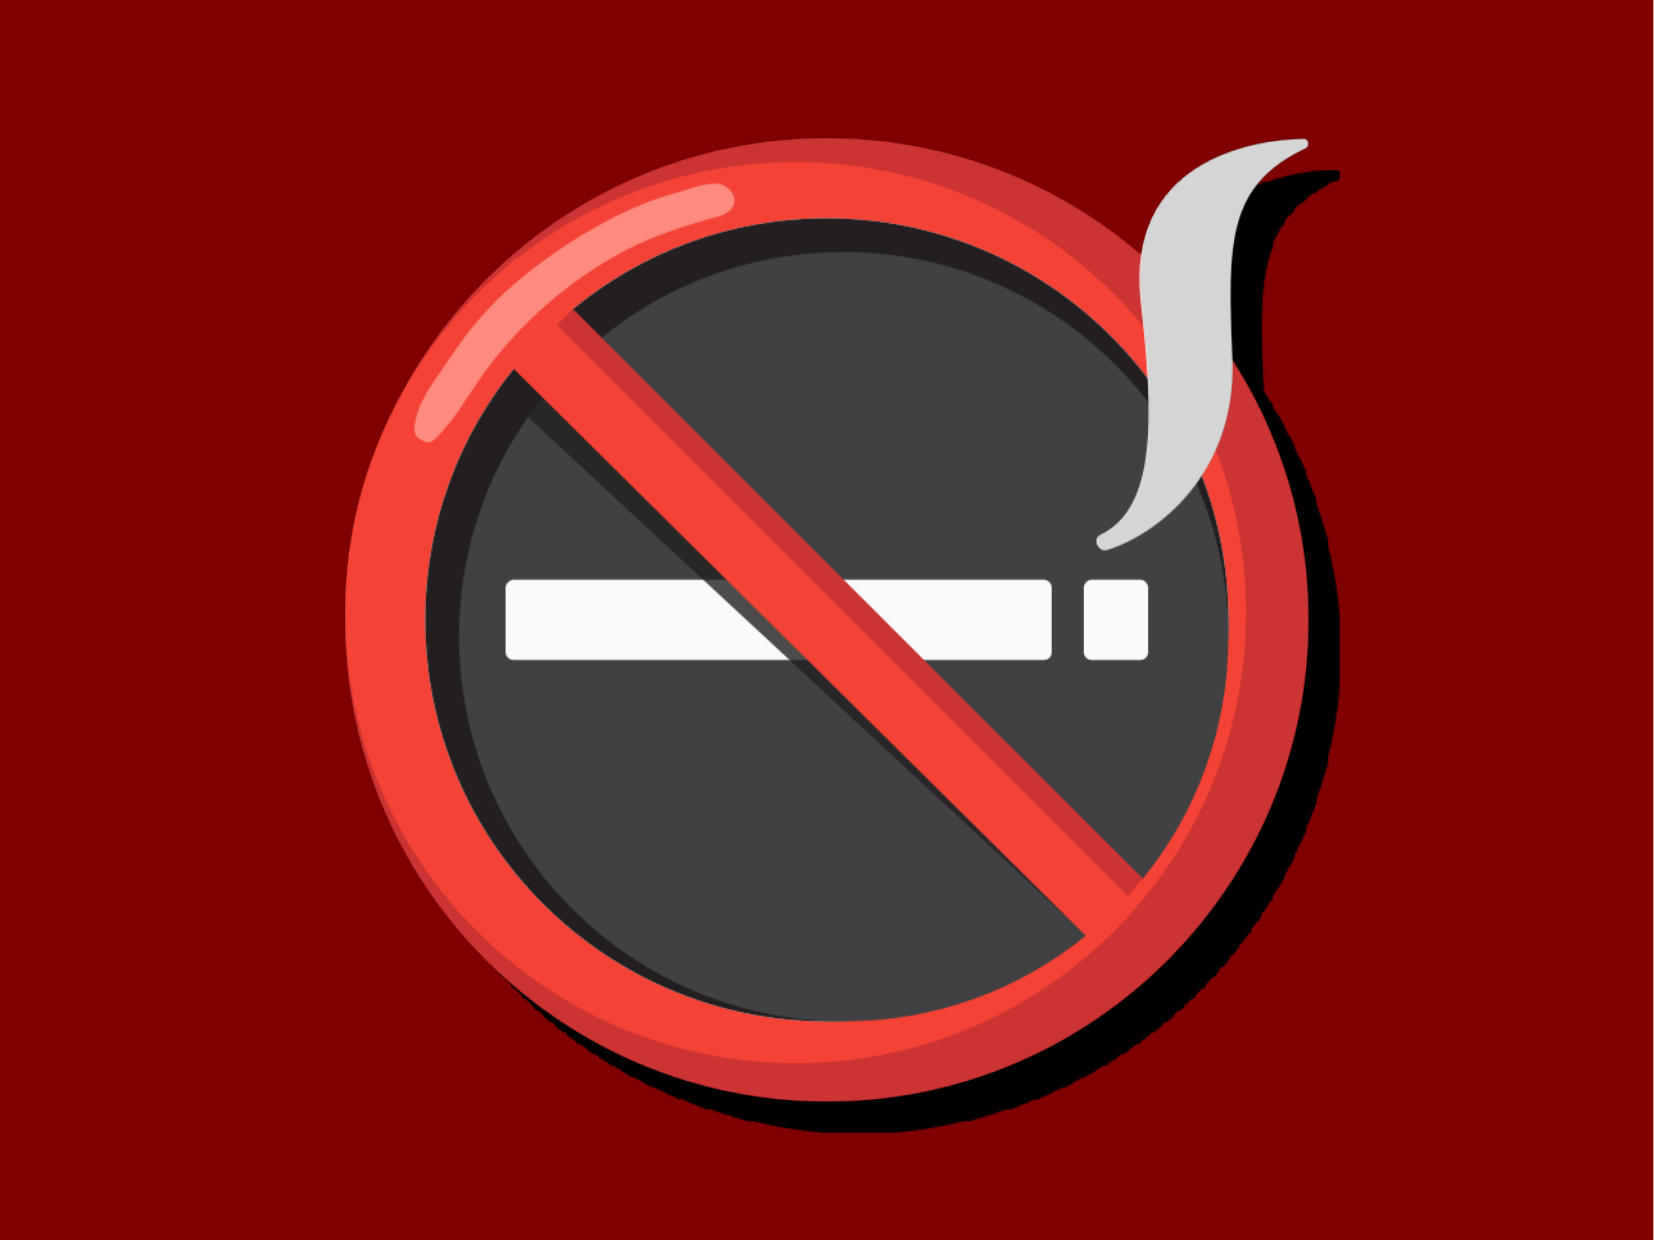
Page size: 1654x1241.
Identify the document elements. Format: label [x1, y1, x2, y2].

picture [313, 106, 1341, 1134]
